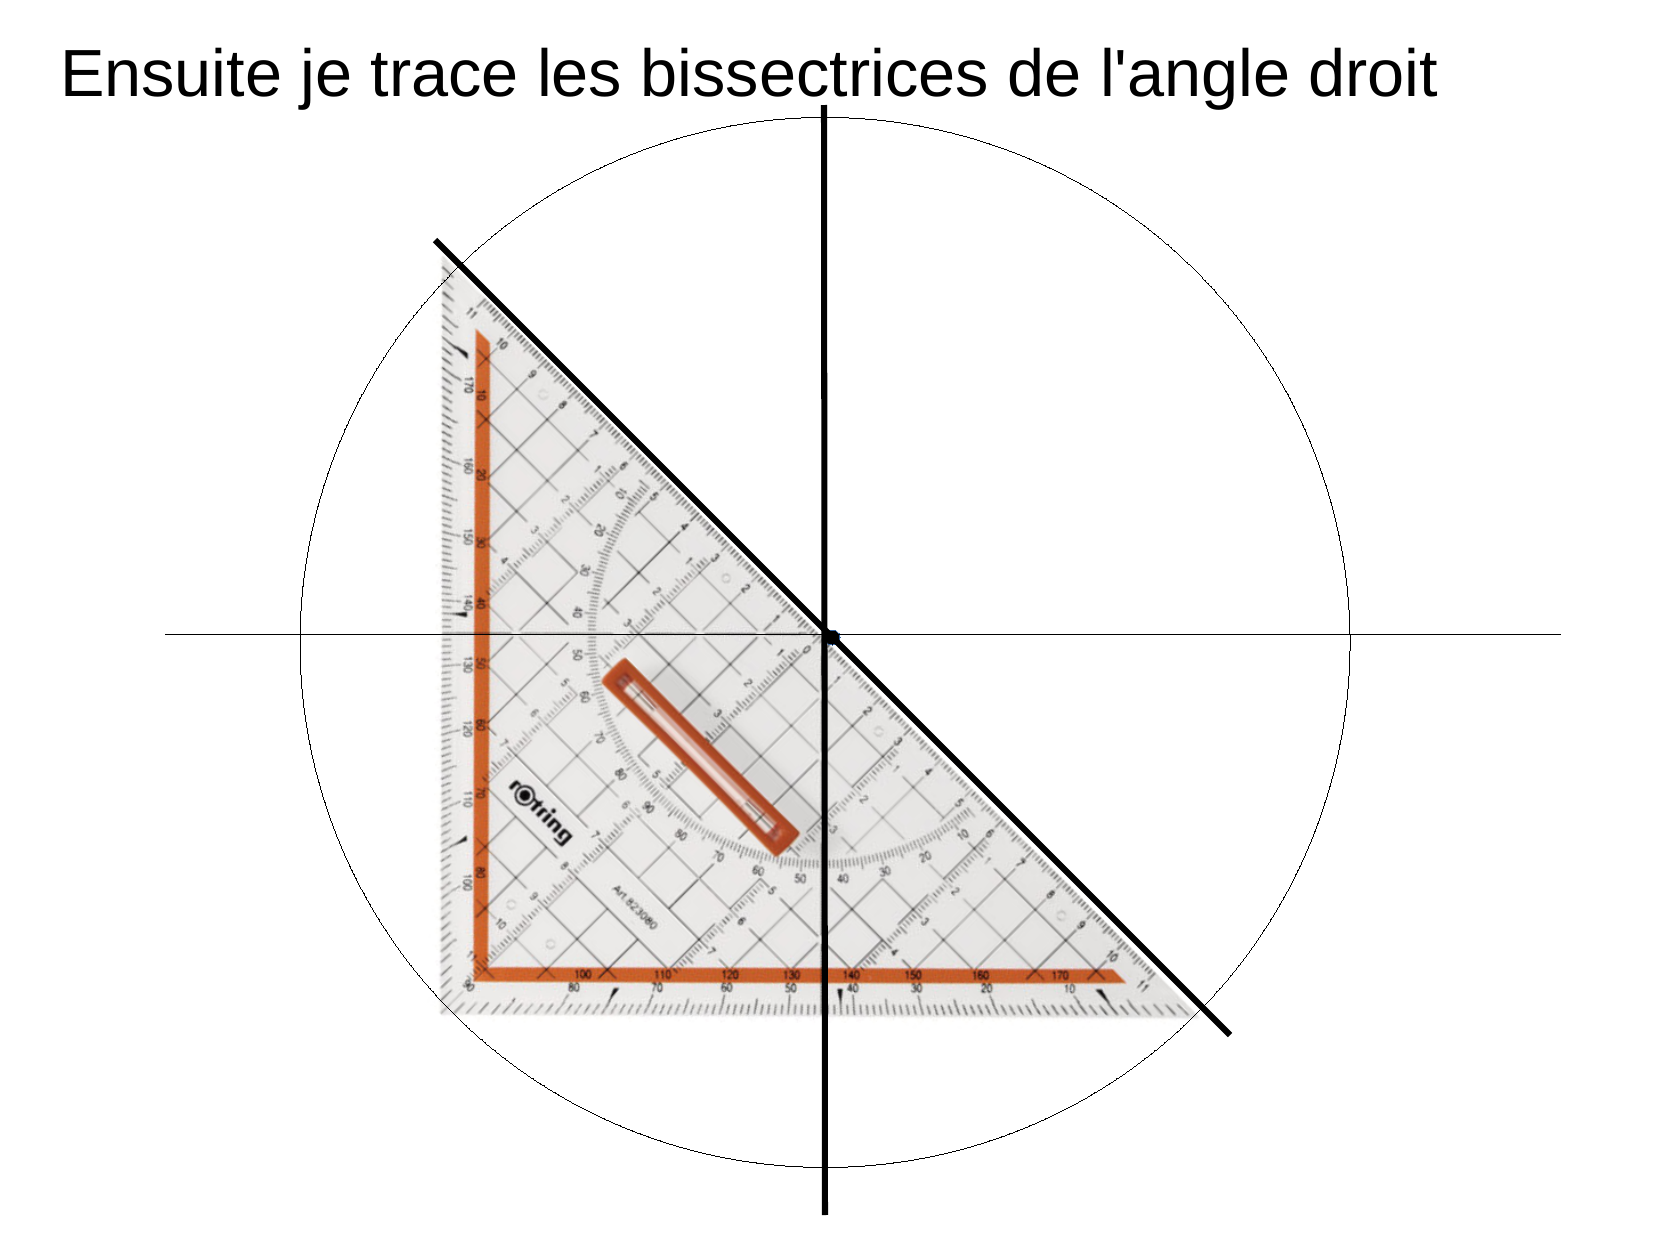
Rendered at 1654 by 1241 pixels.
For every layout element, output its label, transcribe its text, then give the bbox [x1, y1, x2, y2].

picture [61, 255, 1201, 1241]
title Ensuite je trace les bissectrices de l'angle droit [60, 15, 1501, 133]
text_box [828, 639, 834, 646]
